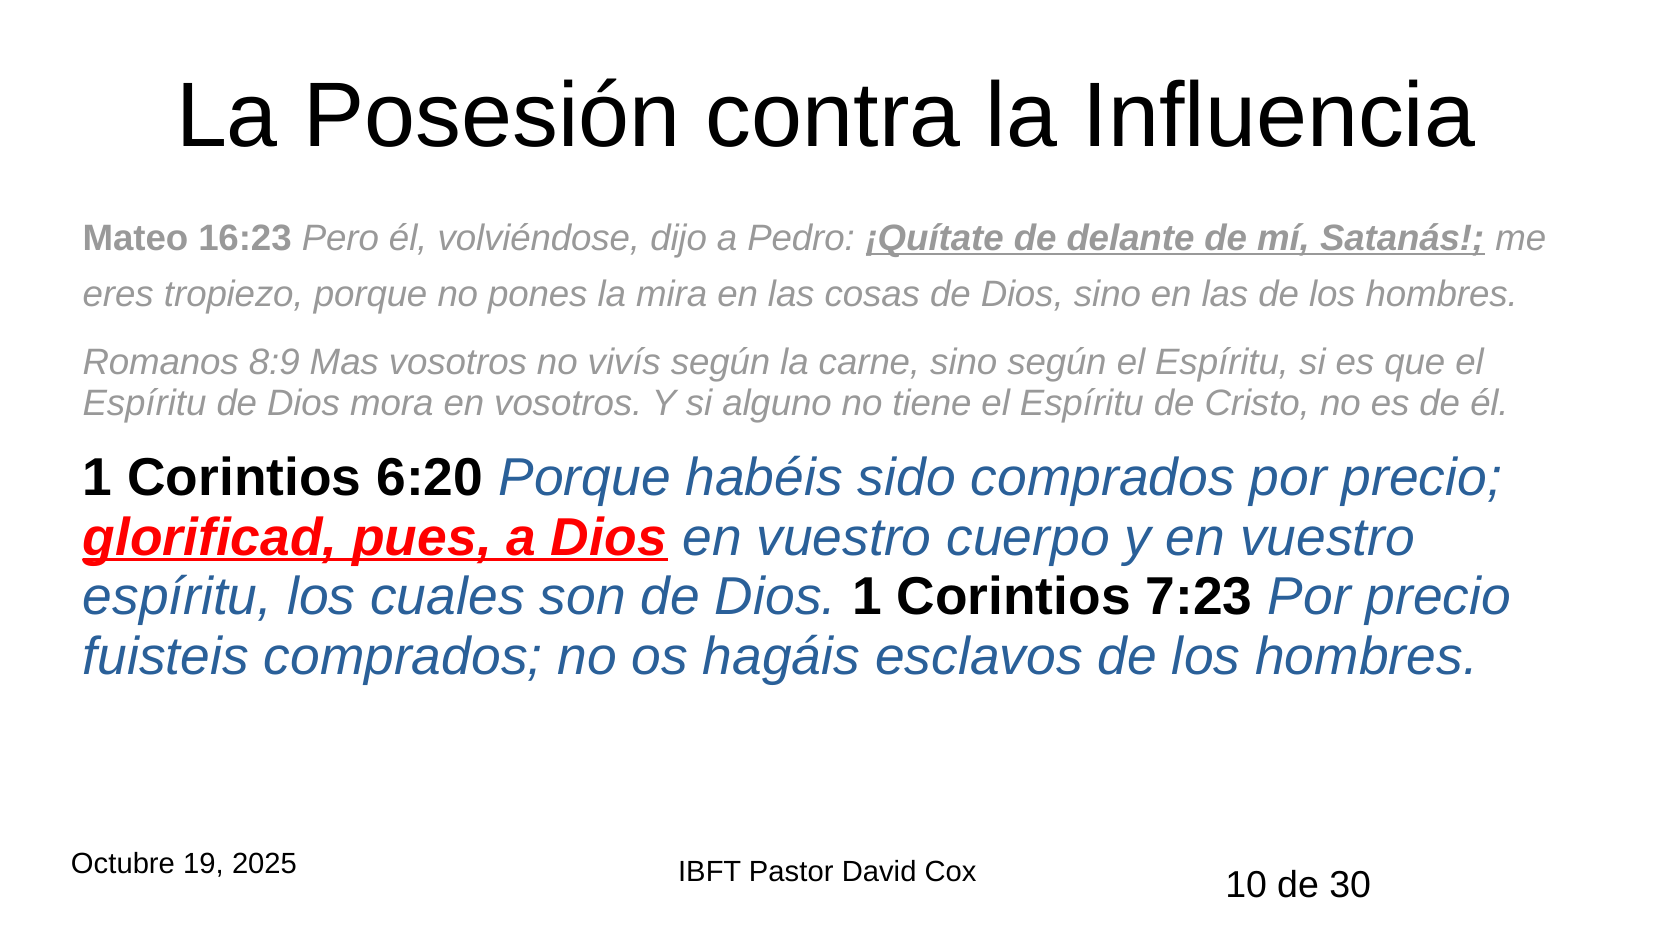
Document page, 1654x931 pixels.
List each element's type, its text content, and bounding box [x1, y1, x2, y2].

text_box Octubre 19, 2025 [56, 806, 451, 922]
text_box <number> de 30 [1210, 856, 1418, 931]
text_box IBFT Pastor David Cox [565, 847, 1090, 912]
list Mateo 16:23 Pero él, volviéndose, dijo a Pedro: ¡Quítate de delante de mí, Satanás!; me eres tropiezo, porque no pones la mira en las cosas de Dios, sino en las de los hombres. Romanos 8:9 Mas vosotros no vivís según la carne, sino según el Espíritu, si es que el Espíritu de Dios mora en vosotros. Y si alguno no tiene el Espíritu de Cristo, no es de él. 1 Corintios 6:20 Porque habéis sido comprados por precio; glorificad, pues, a Dios en vuestro cuerpo y en vuestro espíritu, los cuales son de Dios. 1 Corintios 7:23 Por precio fuisteis comprados; no os hagáis esclavos de los hombres. [82, 217, 1571, 758]
title La Posesión contra la Influencia [82, 37, 1571, 193]
